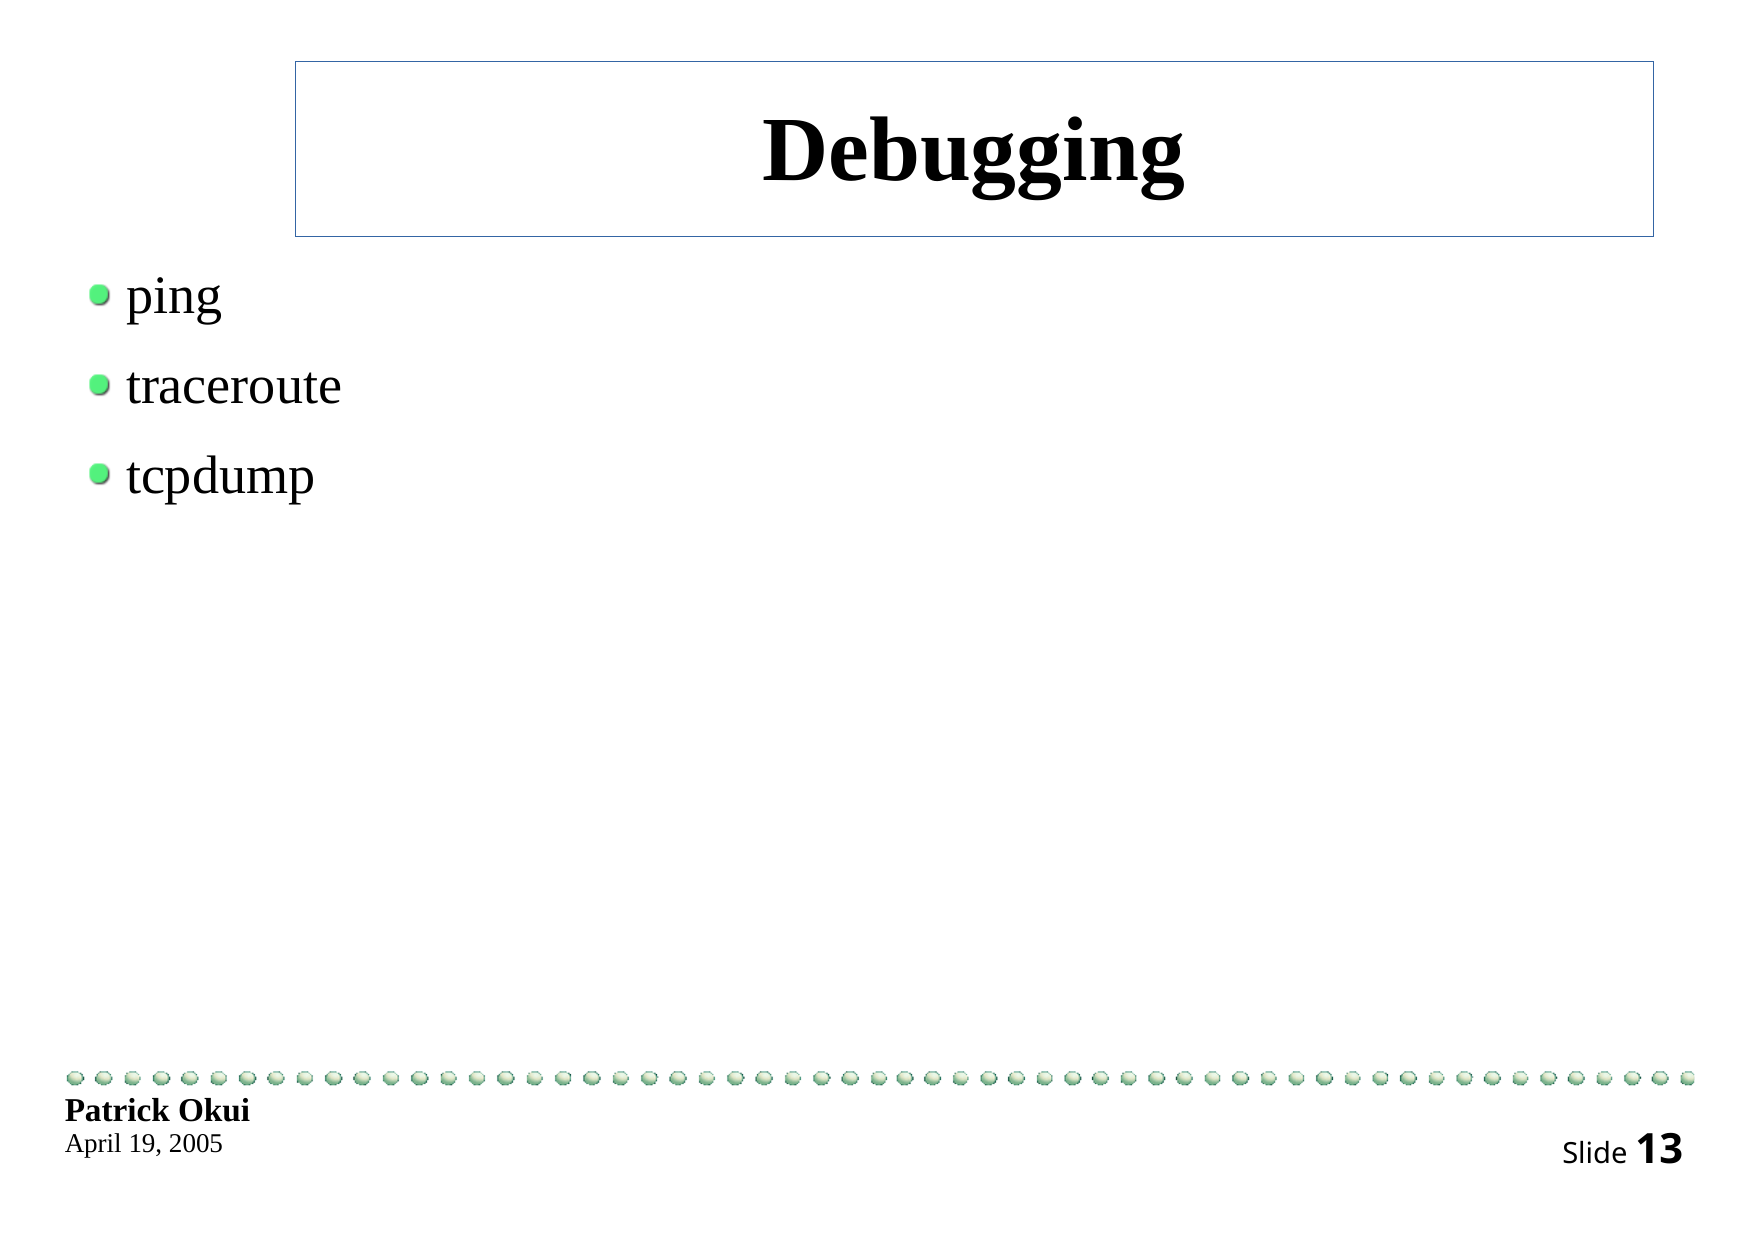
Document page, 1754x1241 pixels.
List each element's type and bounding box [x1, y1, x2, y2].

picture [59, 1070, 1695, 1087]
picture [88, 283, 112, 308]
picture [88, 373, 112, 398]
picture [88, 462, 112, 487]
